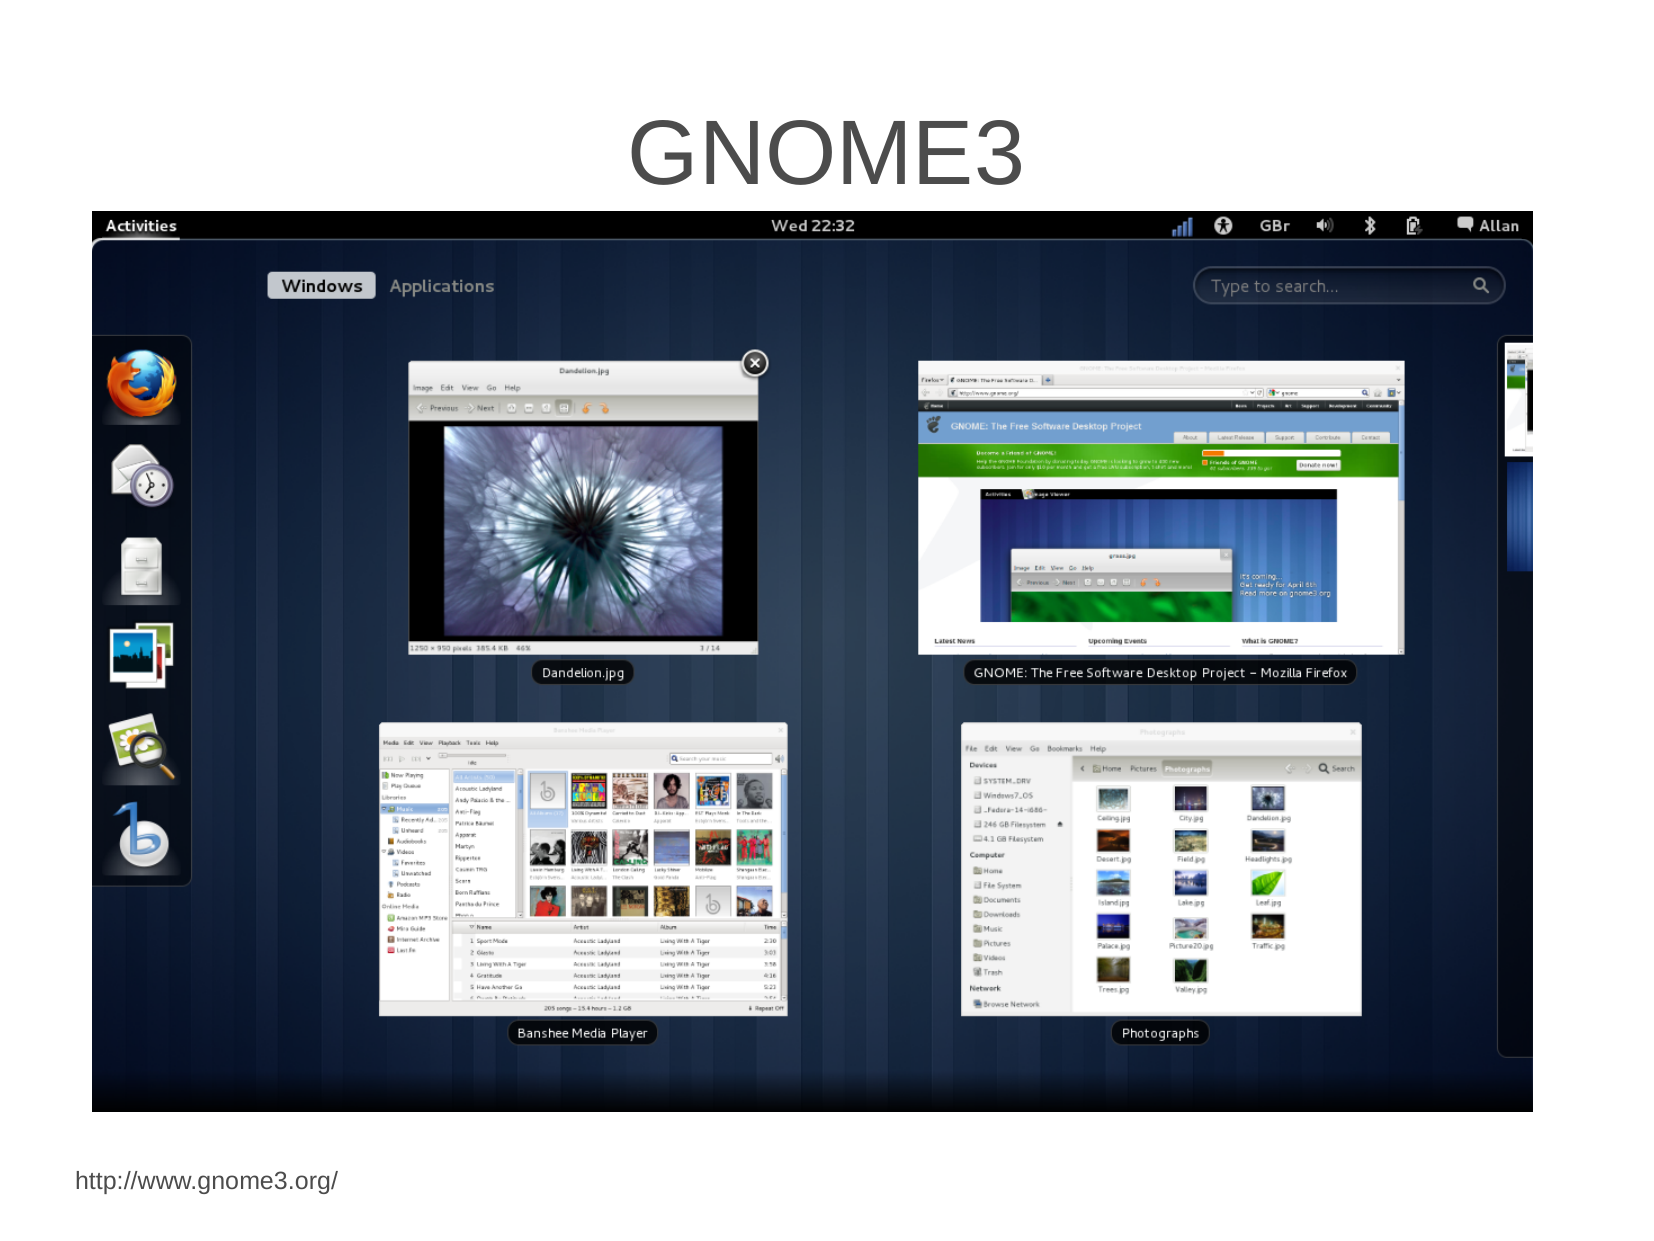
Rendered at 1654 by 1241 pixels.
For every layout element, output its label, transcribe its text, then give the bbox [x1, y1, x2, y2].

title GNOME3 [82, 56, 1571, 250]
subtitle http://www.gnome3.org/ [75, 1055, 1564, 1195]
picture [92, 211, 1533, 1112]
